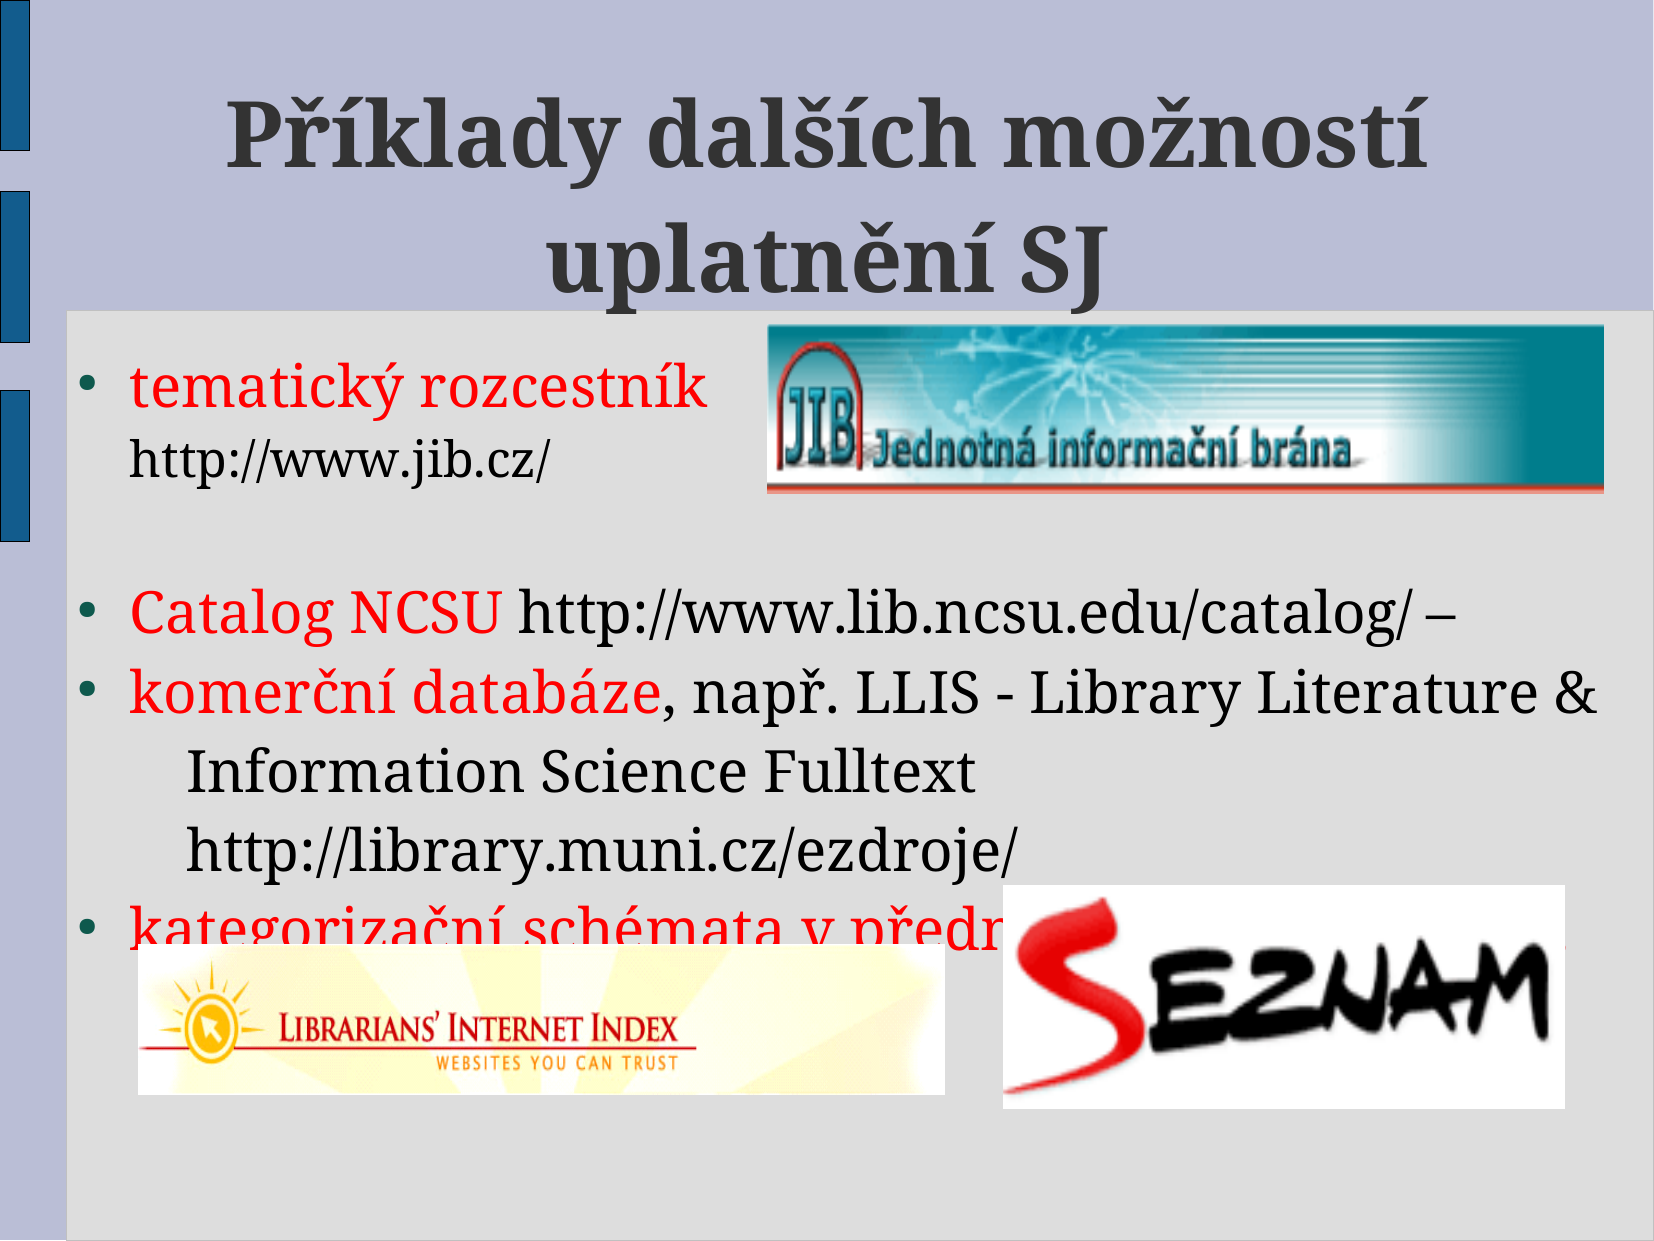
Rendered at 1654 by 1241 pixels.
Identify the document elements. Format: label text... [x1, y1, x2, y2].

picture [138, 944, 945, 1095]
title Příklady dalších možností uplatnění SJ [121, 90, 1534, 299]
list tematický rozcestník http://www.jib.cz/ Catalog NCSU http://www.lib.ncsu.edu/catalog/ – komerční databáze, např. LLIS - Library Literature & Information Science Fulltext http://library.muni.cz/ezdroje/ kategorizační schémata v předmětových katalozích, portálech např.: http://www.lii.org/ http://www.seznam.cz/ [59, 344, 1654, 1241]
picture [1003, 885, 1565, 1109]
picture [767, 324, 1604, 494]
